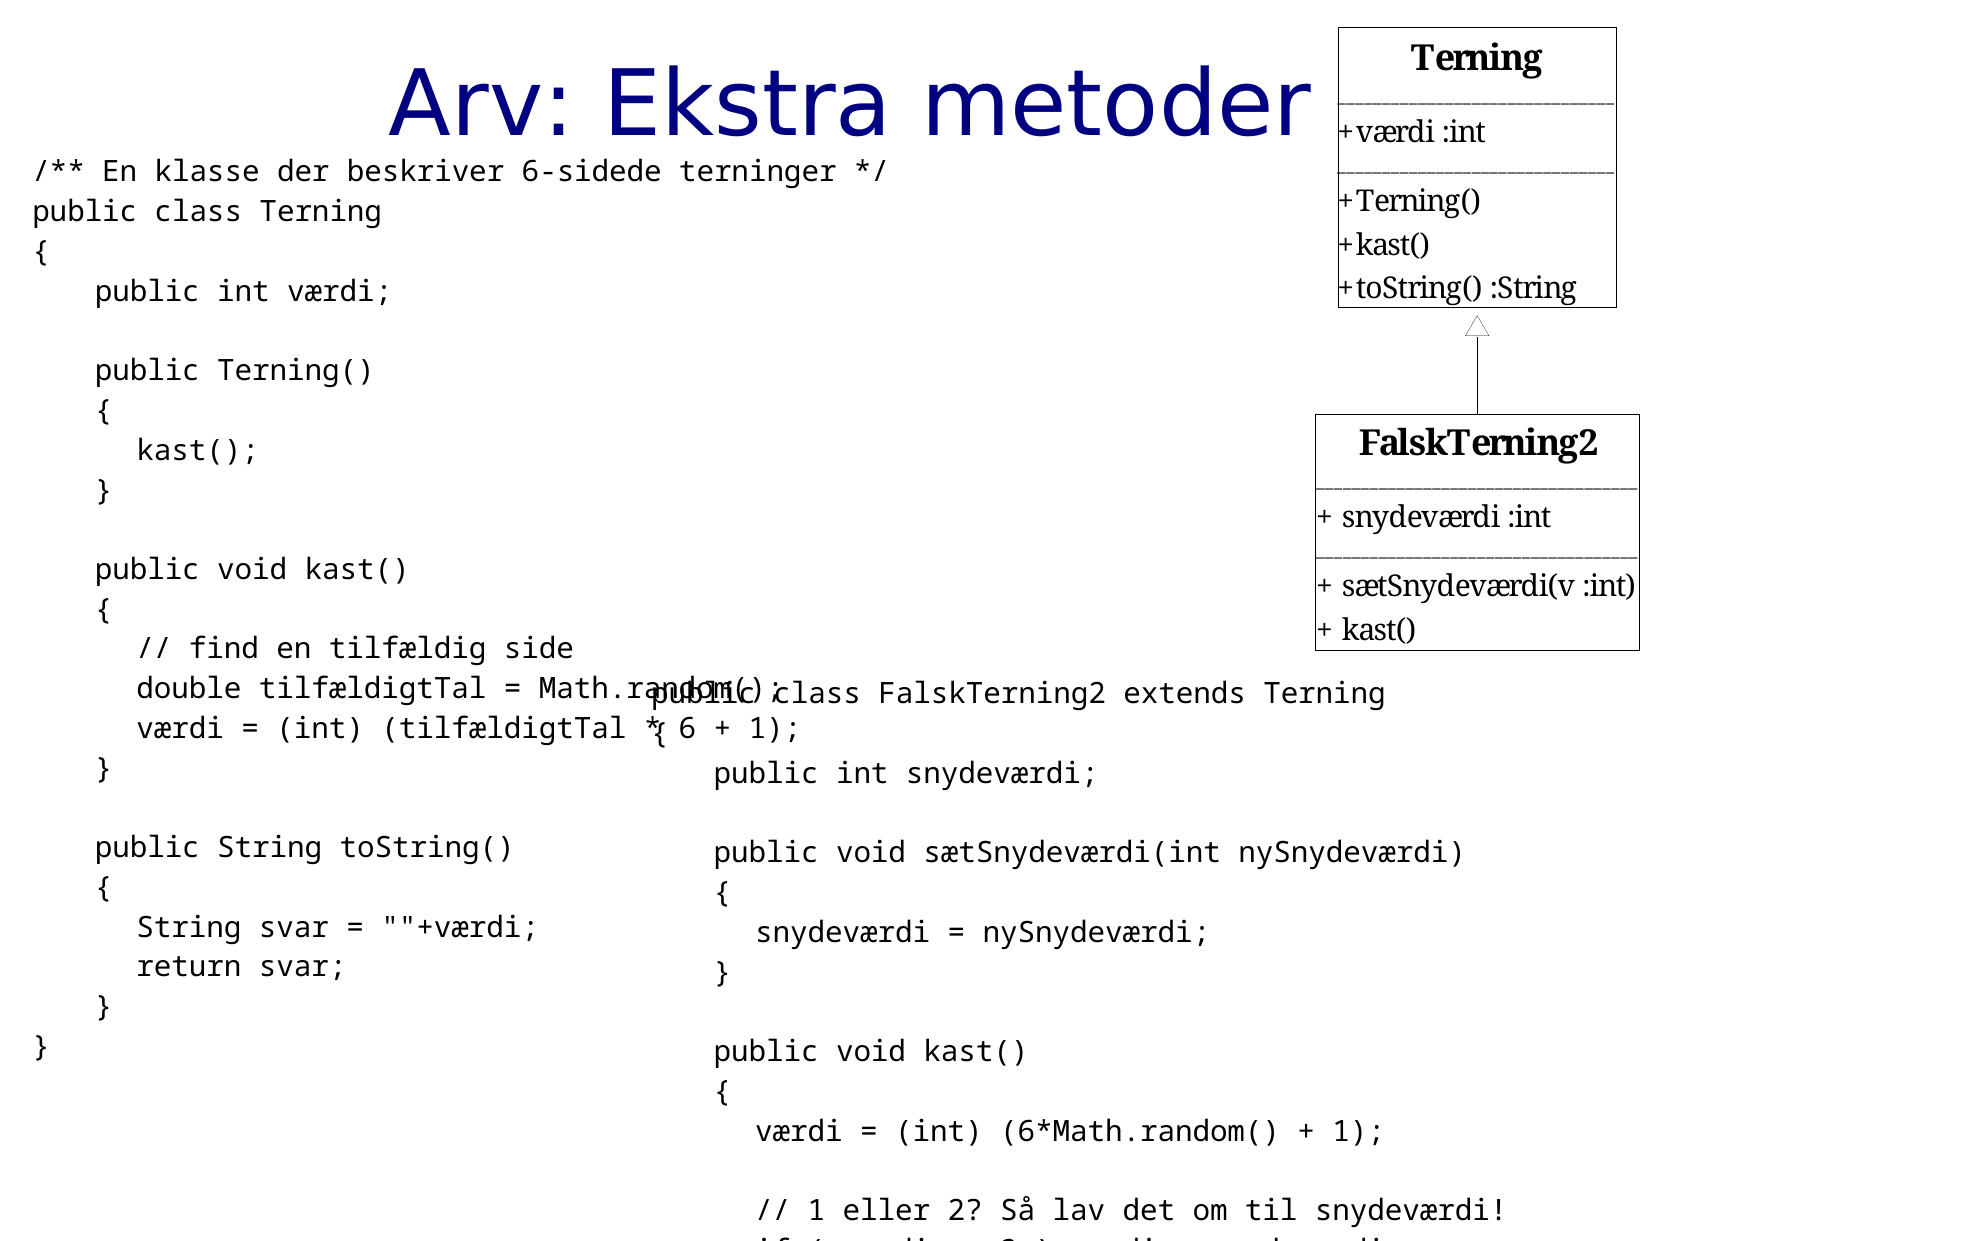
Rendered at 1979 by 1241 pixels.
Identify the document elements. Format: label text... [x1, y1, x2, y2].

text_box /** En klasse der beskriver 6-sidede terninger */ public class Terning { public int værdi; public Terning() { kast(); } public void kast() { // find en tilfældig side double tilfældigtTal = Math.random(); værdi = (int) (tilfældigtTal * 6 + 1); } public String toString() { String svar = ""+værdi; return svar; } } [26, 144, 896, 906]
chart [1299, 20, 1714, 654]
text_box public class FalskTerning2 extends Terning { public int snydeværdi; public void sætSnydeværdi(int nySnydeværdi) { snydeværdi = nySnydeværdi; } public void kast() { værdi = (int) (6*Math.random() + 1); // 1 eller 2? Så lav det om til snydeværdi! if ( værdi <= 2 ) værdi = snydeværdi; } } [645, 666, 1514, 1232]
title Arv: Ekstra metoder [156, 0, 1534, 208]
